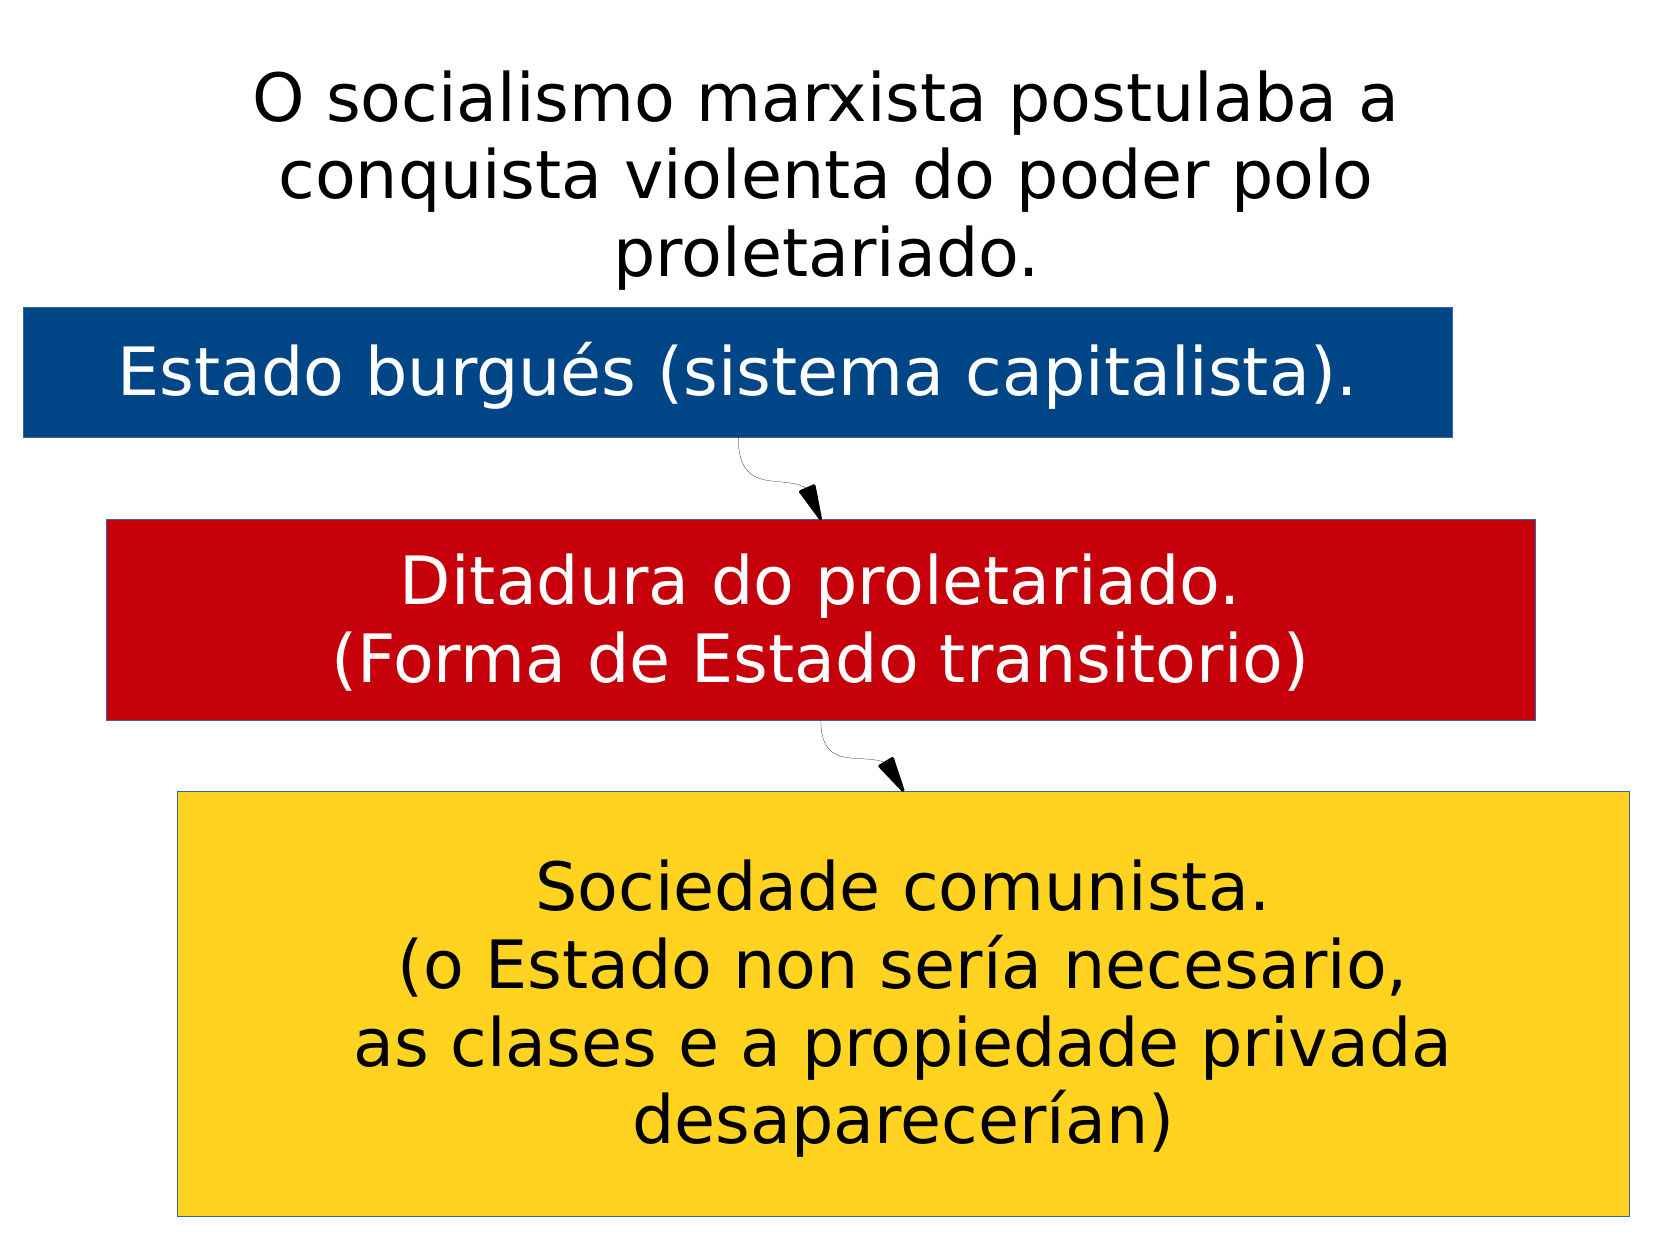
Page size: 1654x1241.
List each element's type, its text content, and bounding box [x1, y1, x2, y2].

text_box Estado burgués (sistema capitalista). [23, 307, 1453, 438]
subtitle O socialismo marxista postulaba a conquista violenta do poder polo proletariado. [82, 59, 1571, 293]
text_box Ditadura do proletariado. (Forma de Estado transitorio) [106, 519, 1536, 721]
text_box Sociedade comunista. (o Estado non sería necesario, as clases e a propiedade privada desaparecerían) [177, 791, 1630, 1217]
